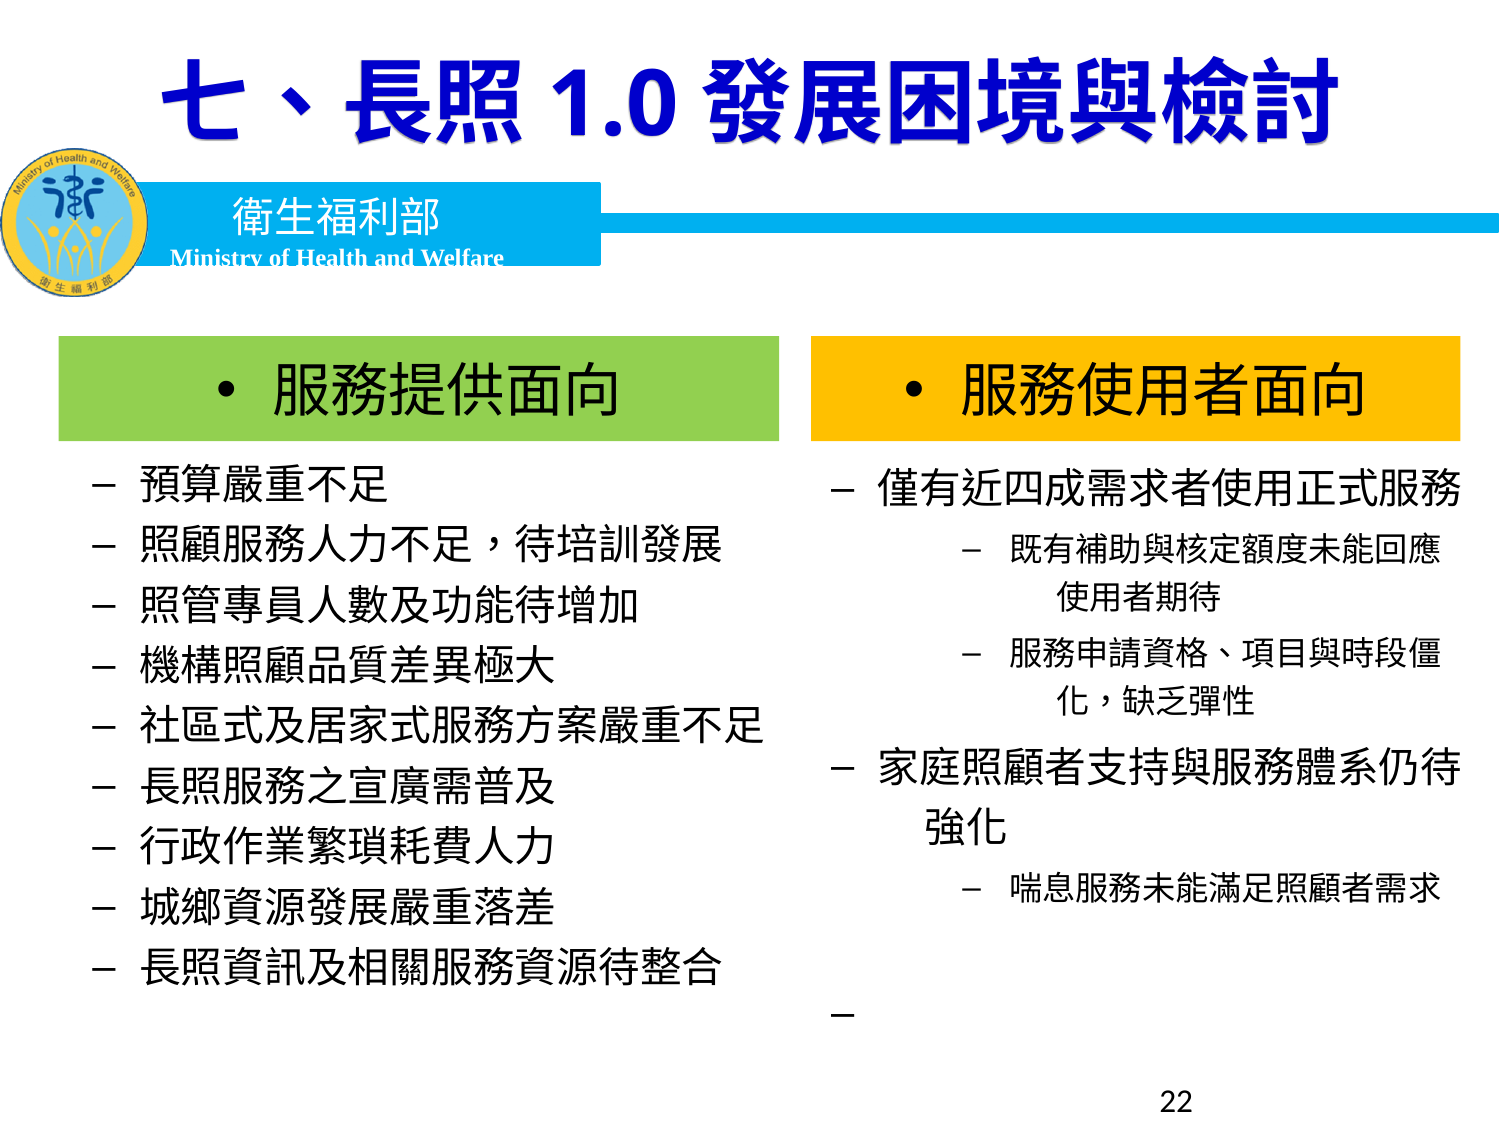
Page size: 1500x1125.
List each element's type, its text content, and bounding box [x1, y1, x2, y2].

text_box 預算嚴重不足 照顧服務人力不足，待培訓發展 照管專員人數及功能待增加 機構照顧品質差異極大 社區式及居家式服務方案嚴重不足 長照服務之宣廣需普及 行政作業繁瑣耗費人力 城鄉資源發展嚴重落差 長照資訊及相關服務資源待整合 [58, 450, 816, 1070]
text_box 服務提供面向 [58, 336, 780, 442]
title 七、長照1.0發展困境與檢討 [75, 4, 1426, 193]
text_box 22 [1144, 1069, 1495, 1125]
text_box 僅有近四成需求者使用正式服務 既有補助與核定額度未能回應使用者期待 服務申請資格、項目與時段僵化，缺乏彈性 家庭照顧者支持與服務體系仍待強化 喘息服務未能滿足照顧者需求 [797, 444, 1482, 1101]
text_box 服務使用者面向 [811, 336, 1461, 442]
